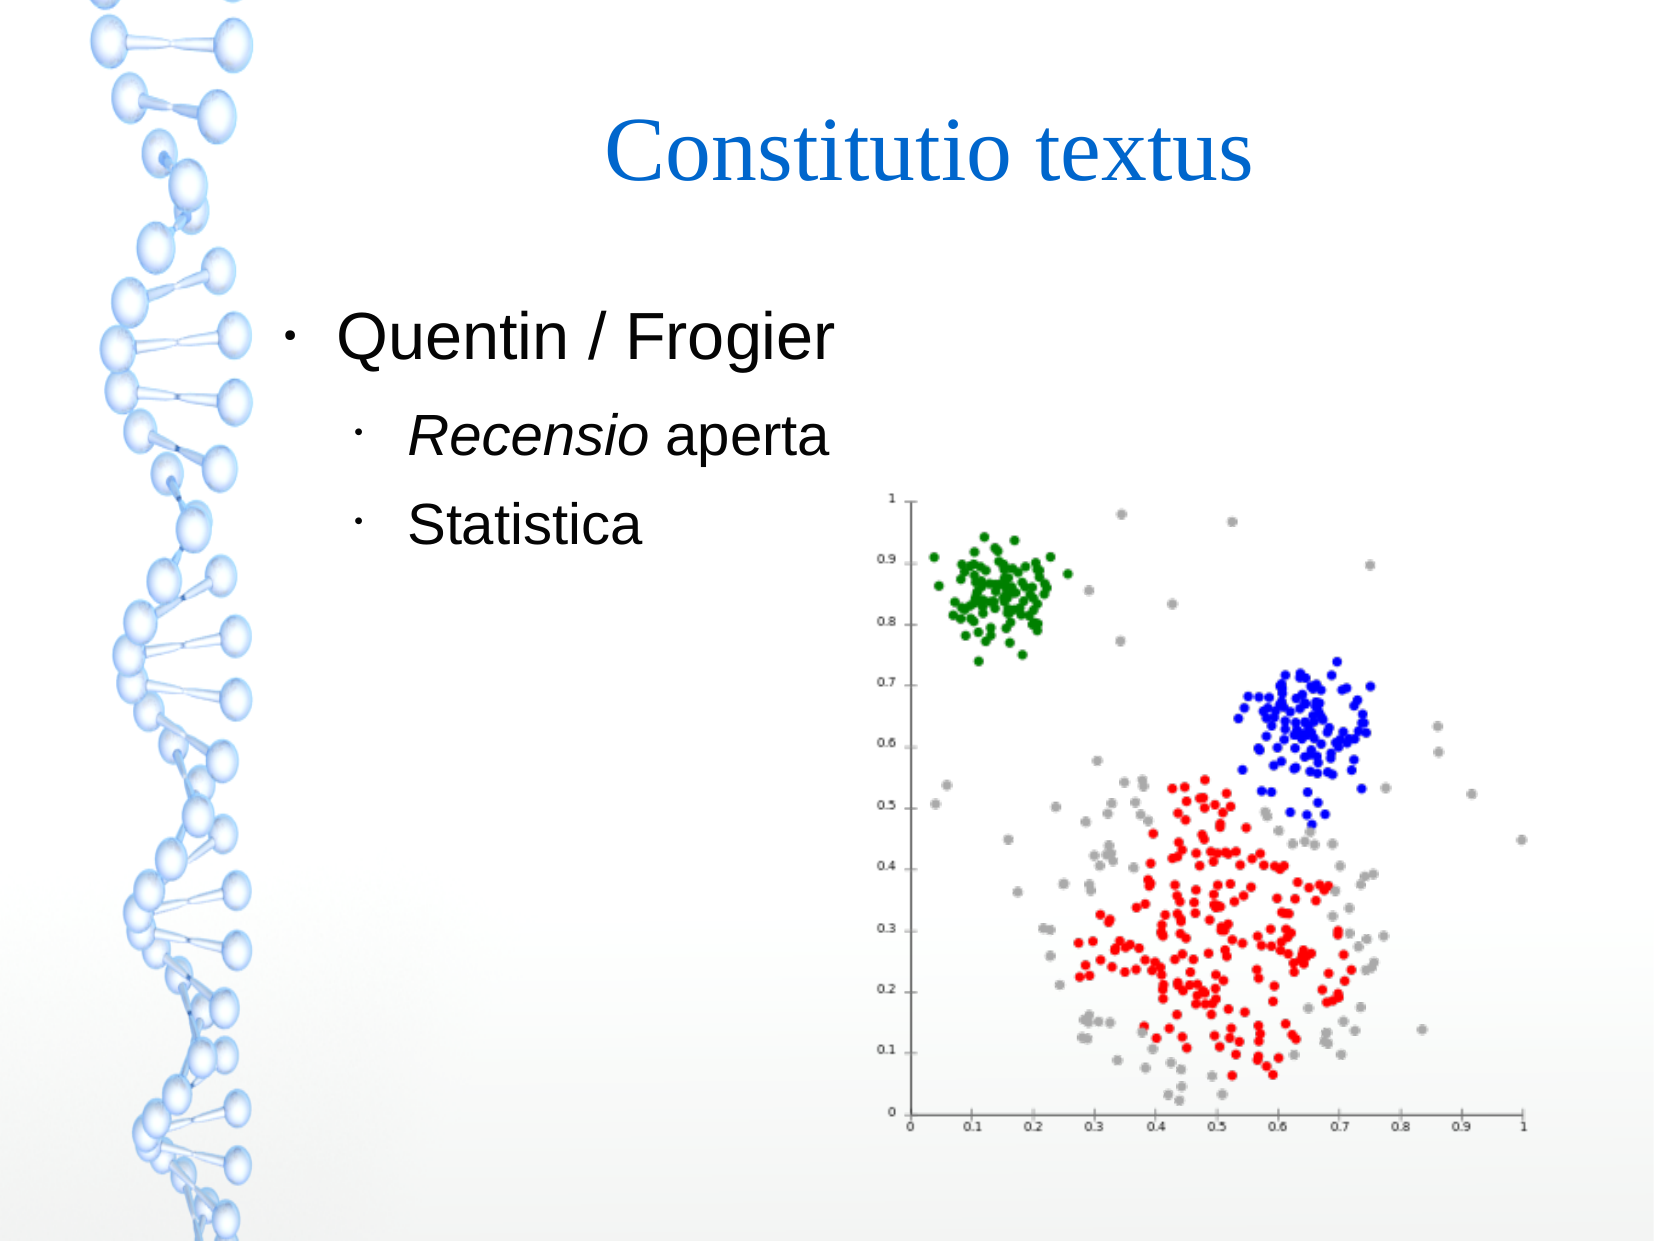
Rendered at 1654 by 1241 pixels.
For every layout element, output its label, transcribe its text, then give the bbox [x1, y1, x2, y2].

picture [0, 0, 1654, 1241]
title Constitutio textus [265, 47, 1595, 252]
list Quentin / Frogier Recensio aperta Statistica [265, 299, 1548, 1182]
